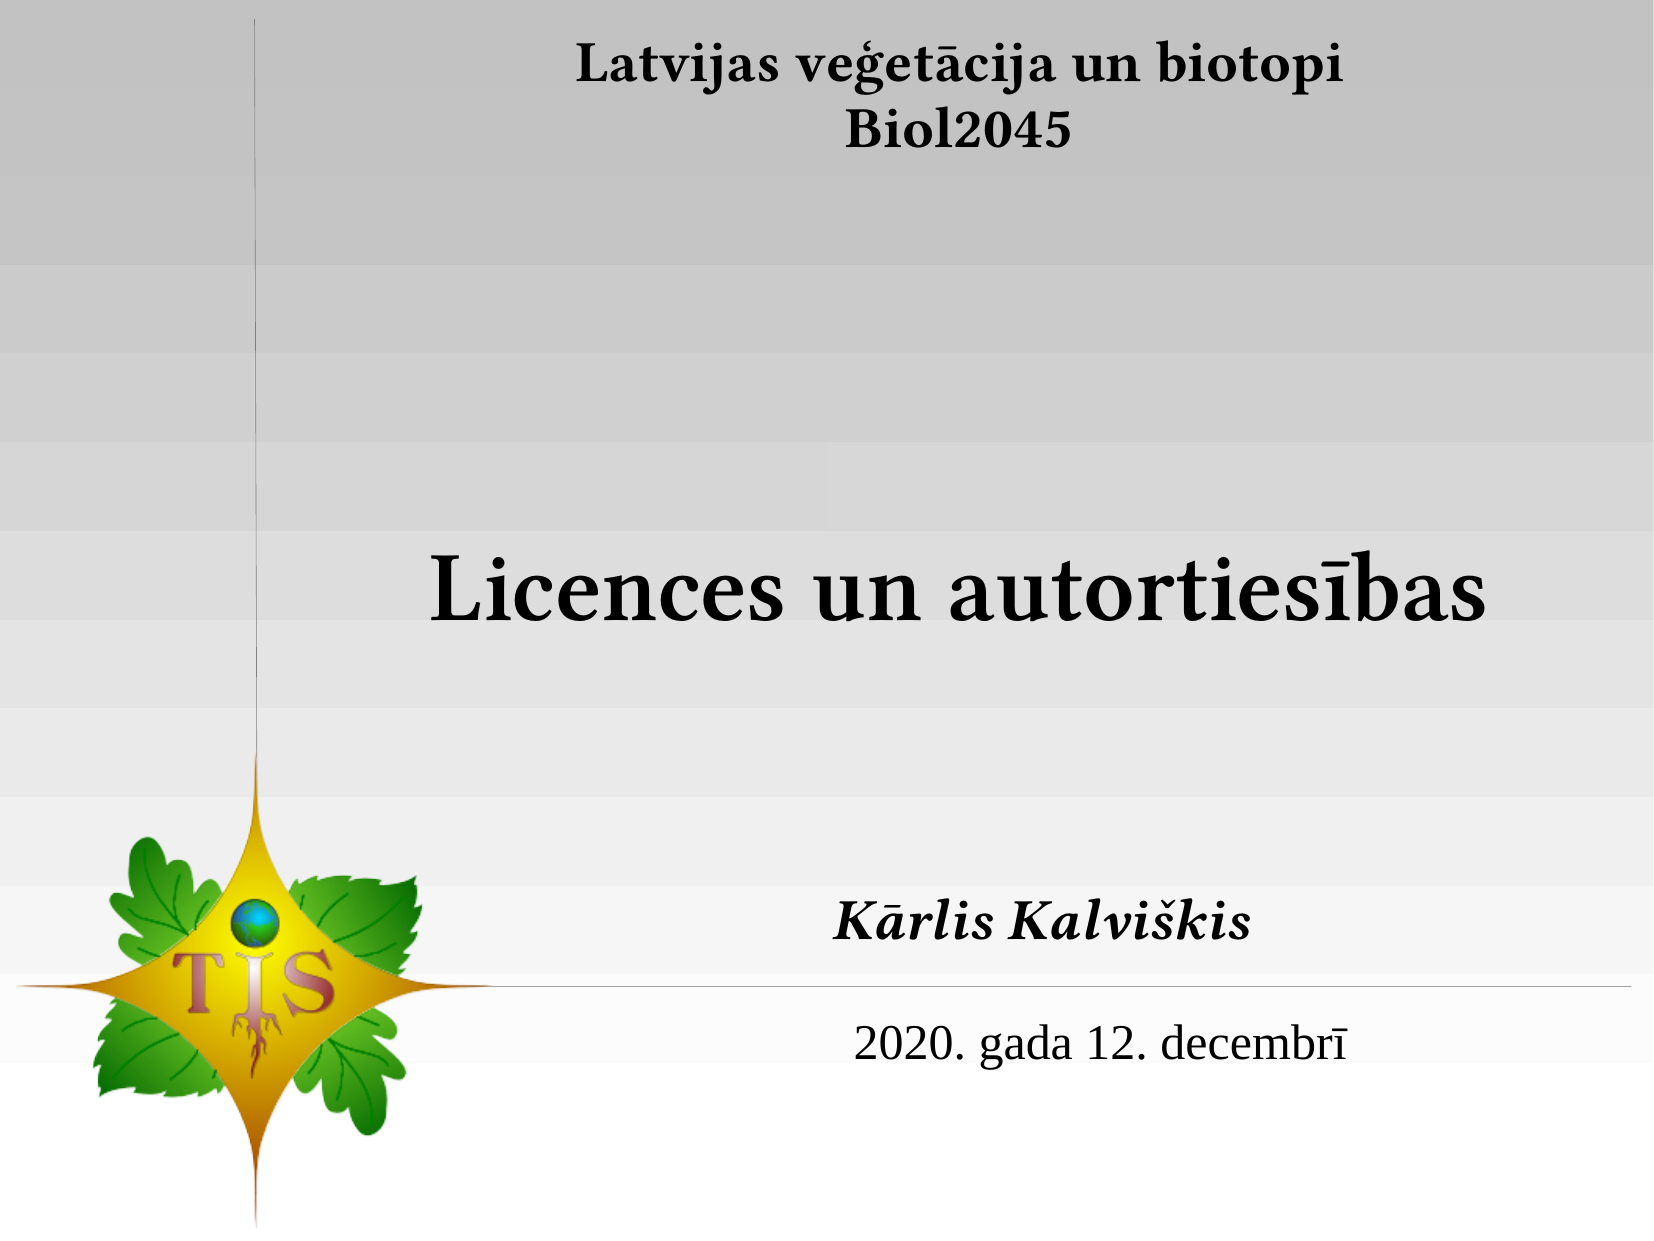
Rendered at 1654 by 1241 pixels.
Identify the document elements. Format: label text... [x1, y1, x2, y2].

text_box Kārlis Kalviškis [547, 887, 1535, 954]
title Licences un autortiesības [295, 314, 1625, 861]
picture [0, 0, 1654, 1241]
list 2020. gada 12. decembrī [476, 1015, 1654, 1241]
